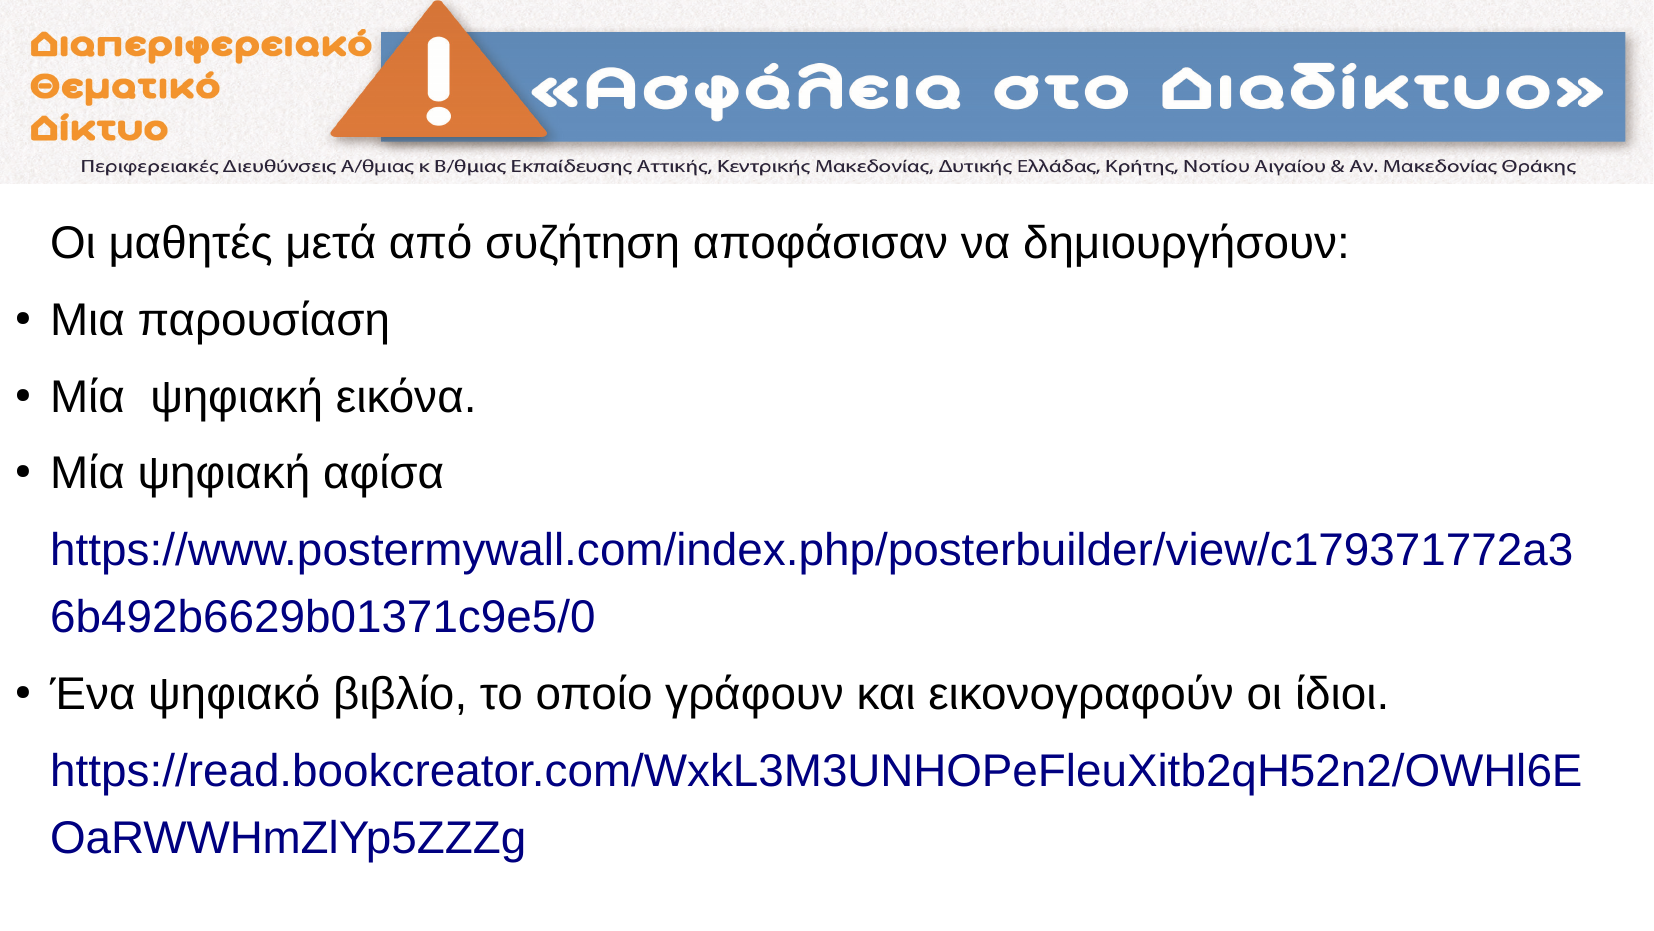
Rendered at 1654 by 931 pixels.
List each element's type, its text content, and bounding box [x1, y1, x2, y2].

picture [0, 0, 1654, 184]
text_box Οι μαθητές μετά από συζήτηση αποφάσισαν να δημιουργήσουν: Μια παρουσίαση Μία ψηφιακή εικόνα. Μία ψηφιακή αφίσα https://www.postermywall.com/index.php/posterbuilder/view/c179371772a36b492b6629b01371c9e5/0 Ένα ψηφιακό βιβλίο, το οποίο γράφουν και εικονογραφούν οι ίδιοι. https://read.bookcreator.com/WxkL3M3UNHOPeFleuXitb2qH52n2/OWHl6EOaRWWHmZlYp5ZZZg [0, 183, 1613, 901]
